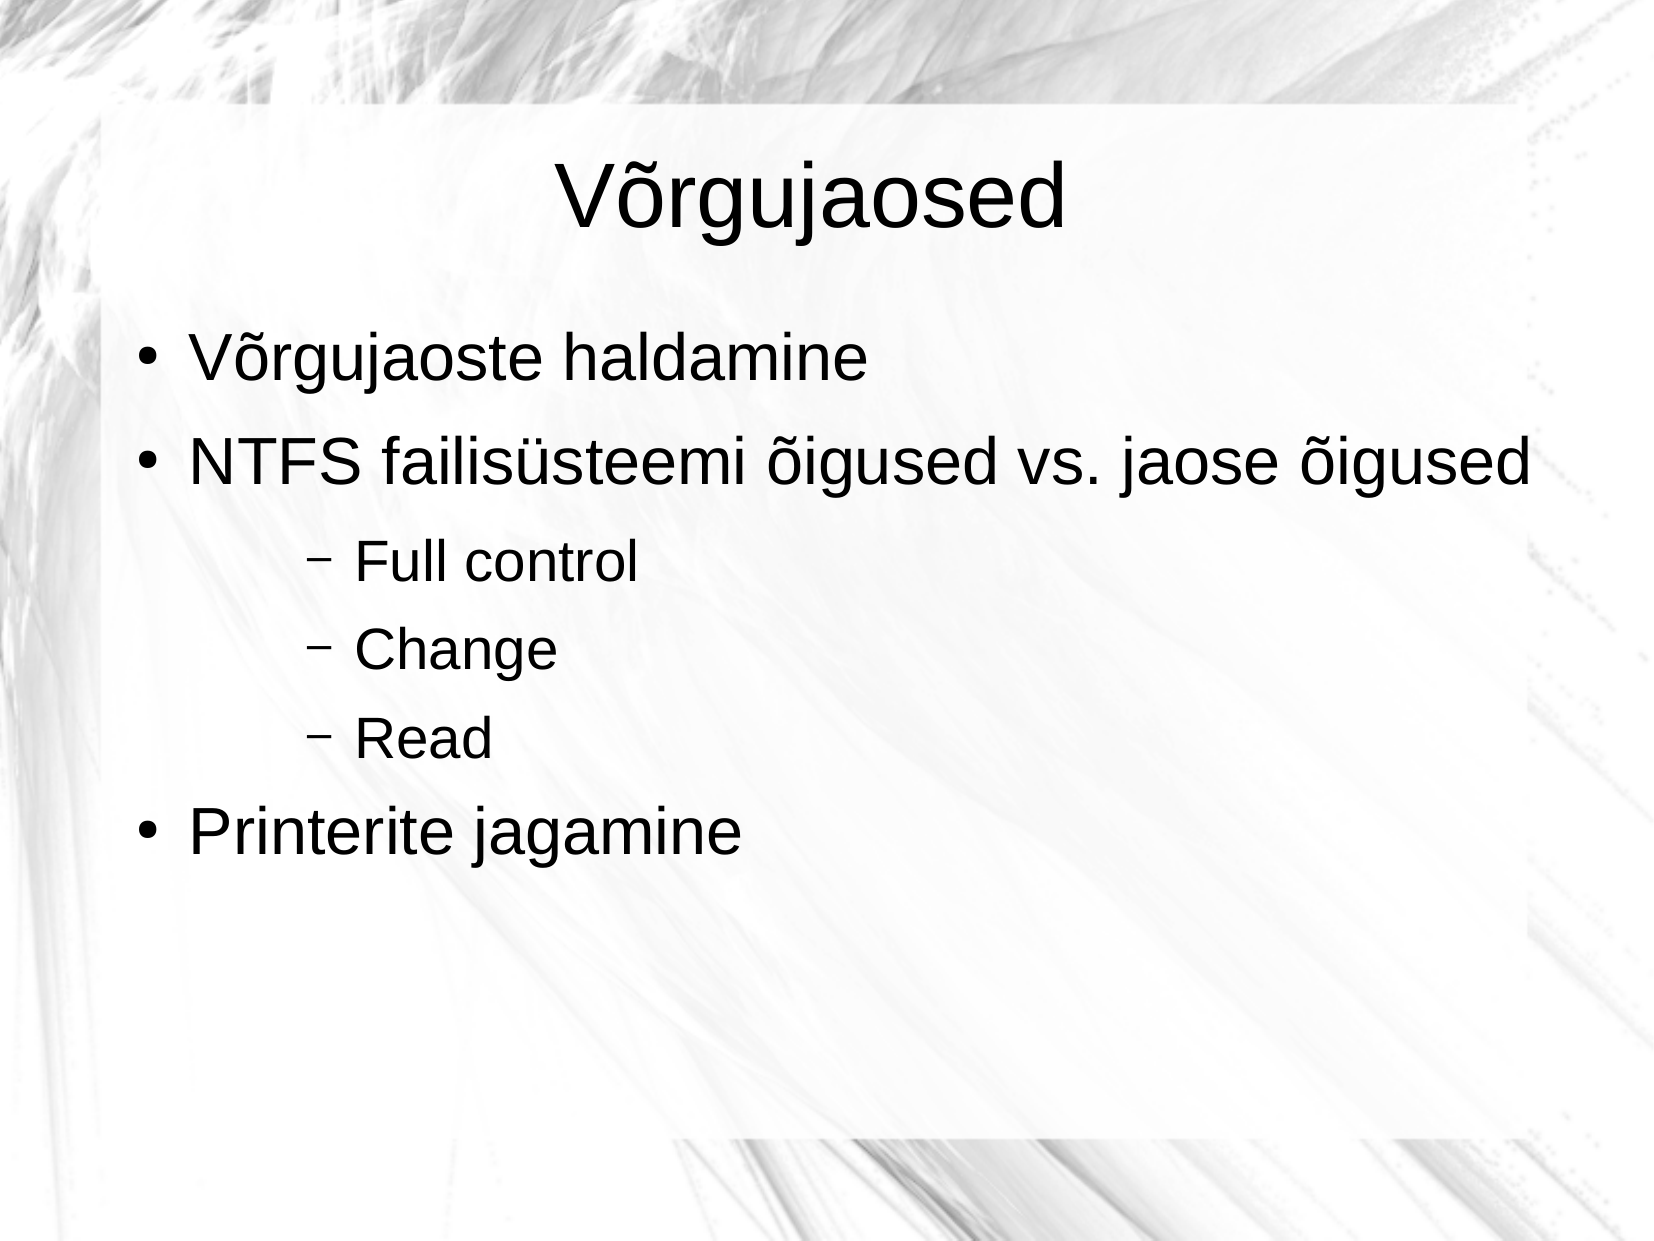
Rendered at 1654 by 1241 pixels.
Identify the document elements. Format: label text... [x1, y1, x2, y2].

picture [0, 0, 1654, 1241]
list Võrgujaoste haldamine NTFS failisüsteemi õigused vs. jaose õigused Full control Change Read Printerite jagamine [118, 319, 1571, 973]
title Võrgujaosed [118, 112, 1506, 281]
